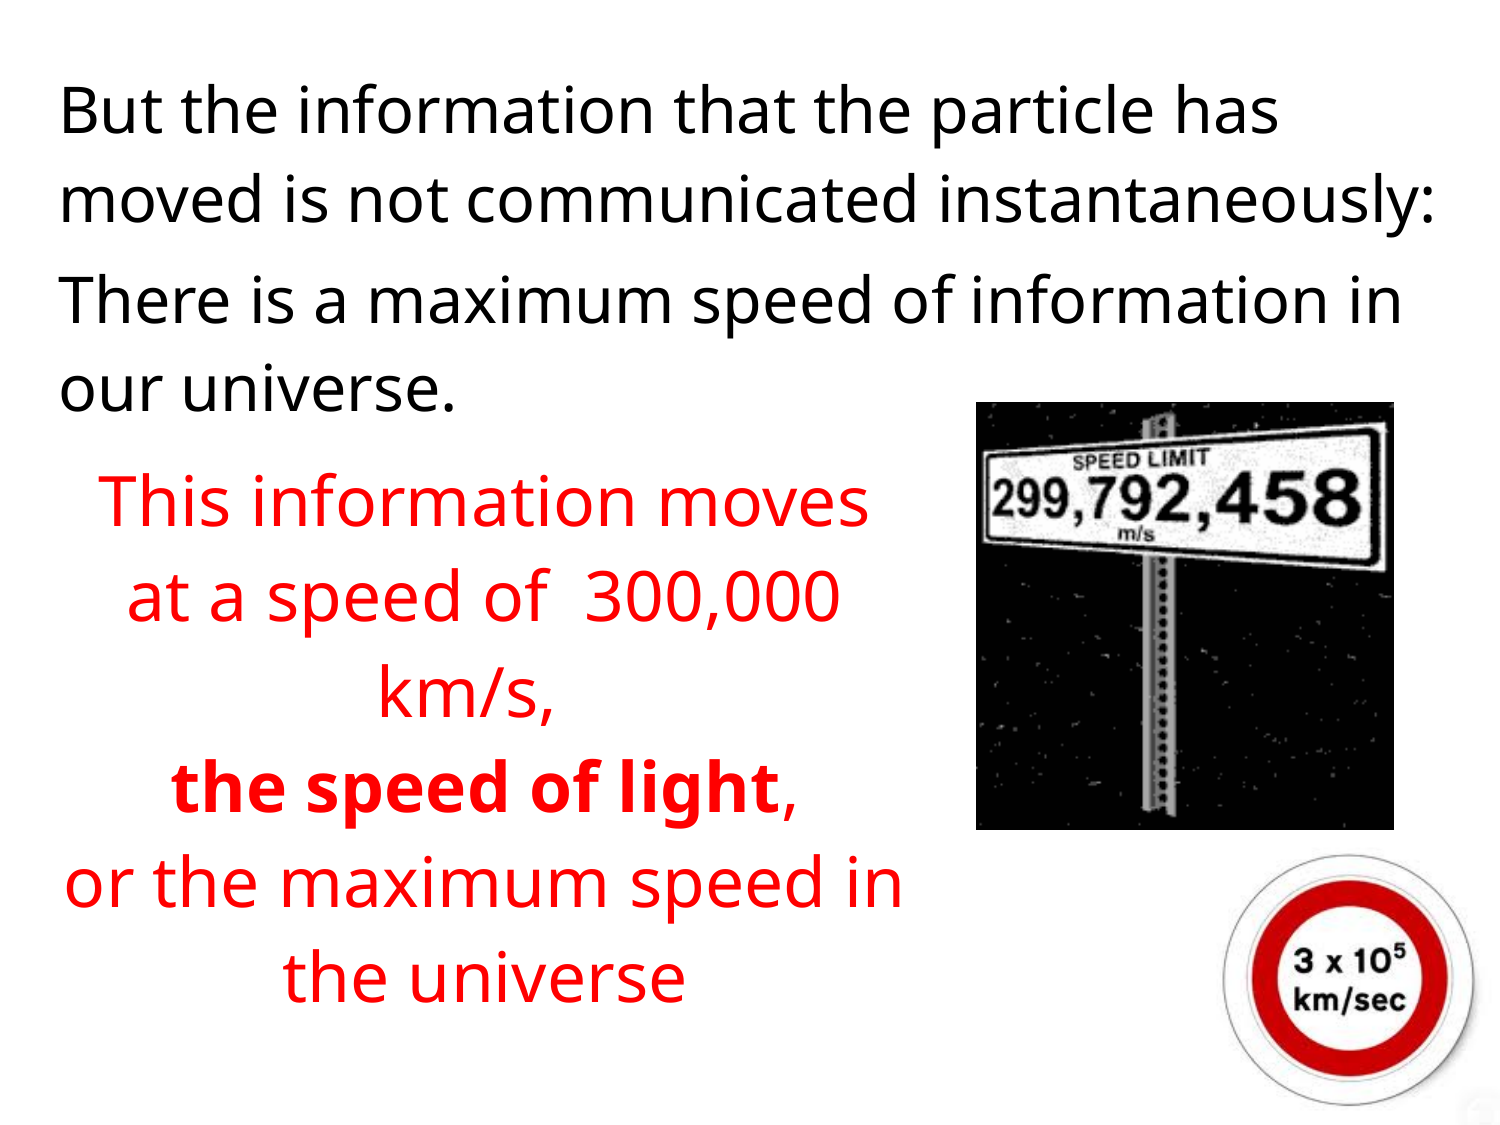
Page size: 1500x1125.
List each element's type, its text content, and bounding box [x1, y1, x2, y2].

list But the information that the particle has moved is not communicated instantaneously: There is a maximum speed of information in our universe. [43, 56, 1475, 442]
title This information moves at a speed of 300,000 km/s, the speed of light, or the maximum speed in the universe [43, 441, 928, 1034]
picture [976, 402, 1500, 1125]
